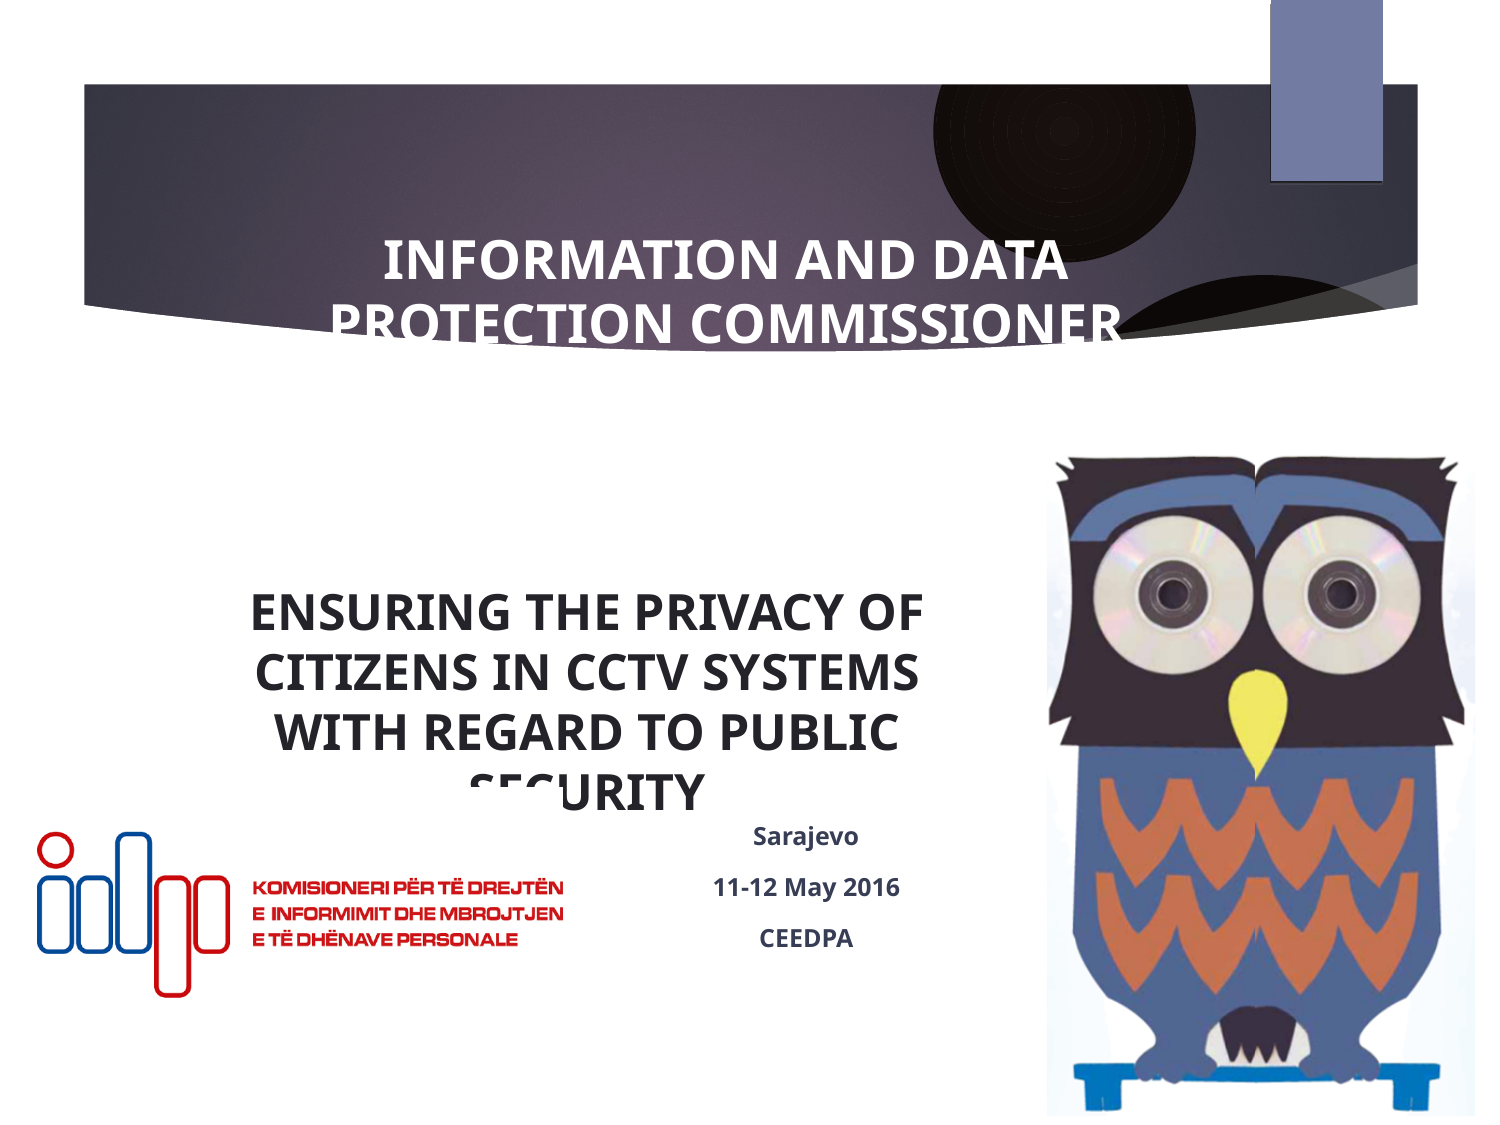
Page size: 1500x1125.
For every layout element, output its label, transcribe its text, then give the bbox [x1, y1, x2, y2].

picture [37, 787, 563, 1064]
picture [1046, 387, 1476, 1125]
text_box INFORMATION AND DATA PROTECTION COMMISSIONER [212, 137, 1241, 242]
title ENSURING THE PRIVACY OF CITIZENS IN CCTV SYSTEMS WITH REGARD TO PUBLIC SECURITY [174, 512, 1000, 663]
list Sarajevo 11-12 May 2016 CEEDPA [600, 762, 963, 1038]
